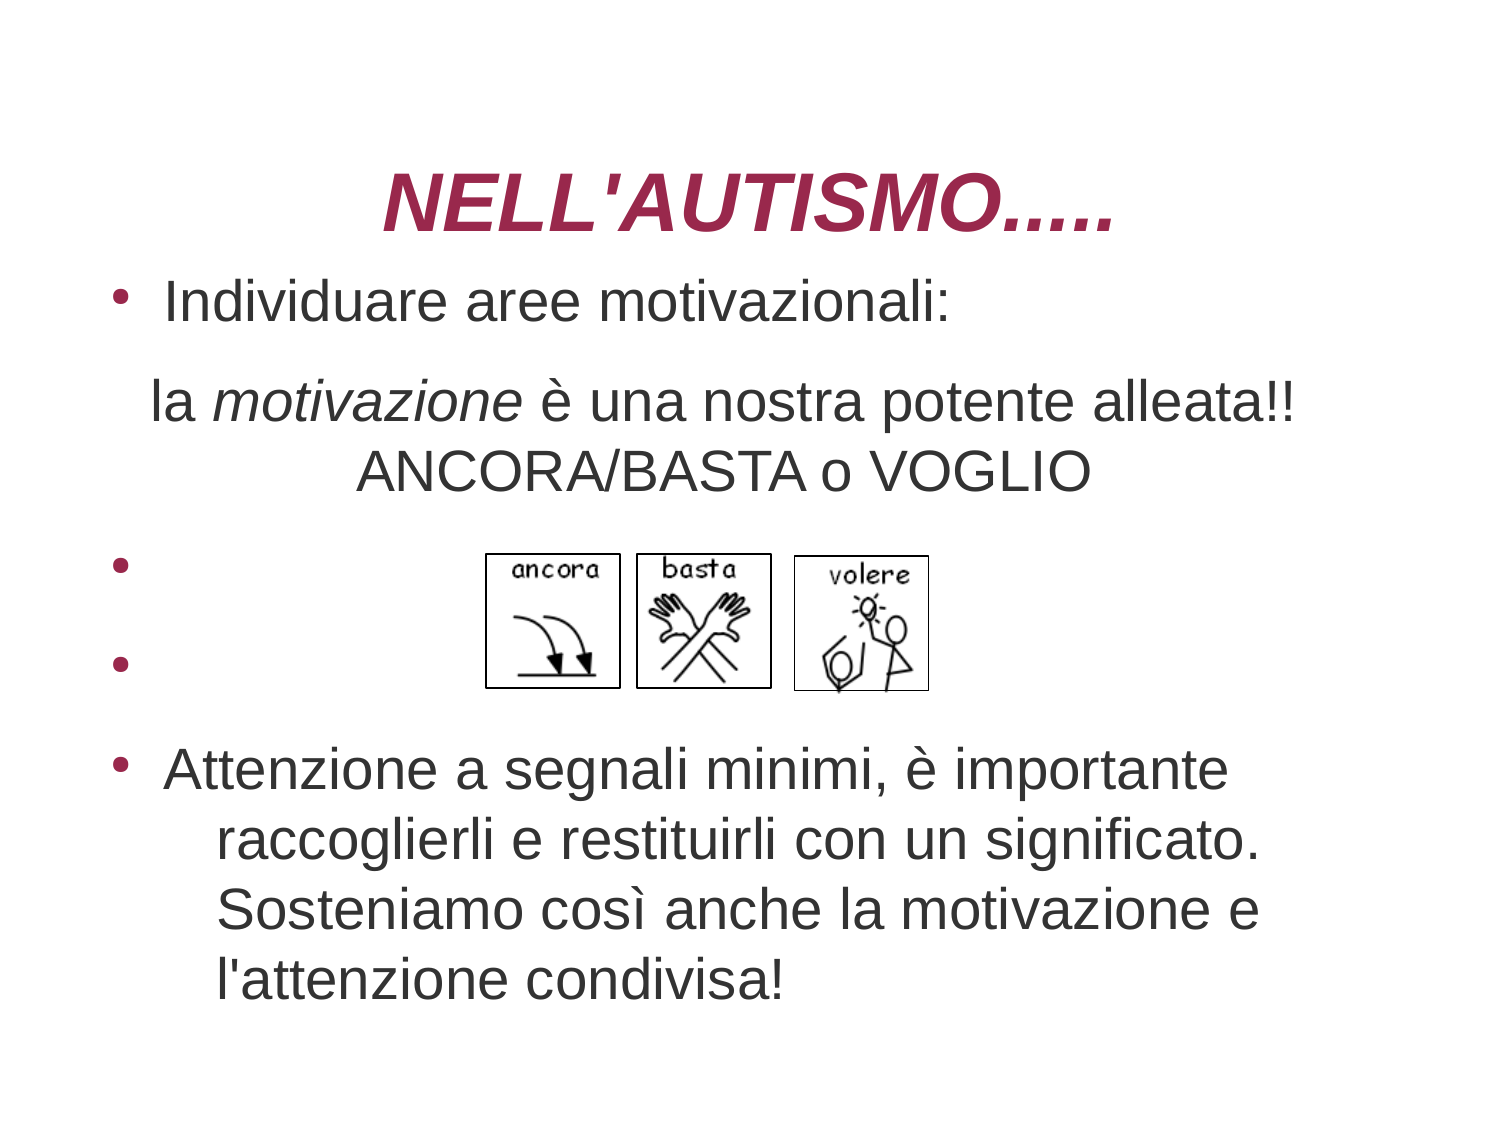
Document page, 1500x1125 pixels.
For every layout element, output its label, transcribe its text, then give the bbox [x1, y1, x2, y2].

list Individuare aree motivazionali: la motivazione è una nostra potente alleata!! ANCORA/BASTA o VOGLIO Attenzione a segnali minimi, è importante raccoglierli e restituirli con un significato. Sosteniamo così anche la motivazione e l'attenzione condivisa! [75, 263, 1395, 916]
picture [794, 553, 935, 694]
title NELL'AUTISMO..... [110, 104, 1392, 292]
picture [795, 557, 928, 690]
picture [638, 555, 766, 687]
picture [511, 555, 619, 687]
picture [511, 547, 766, 688]
